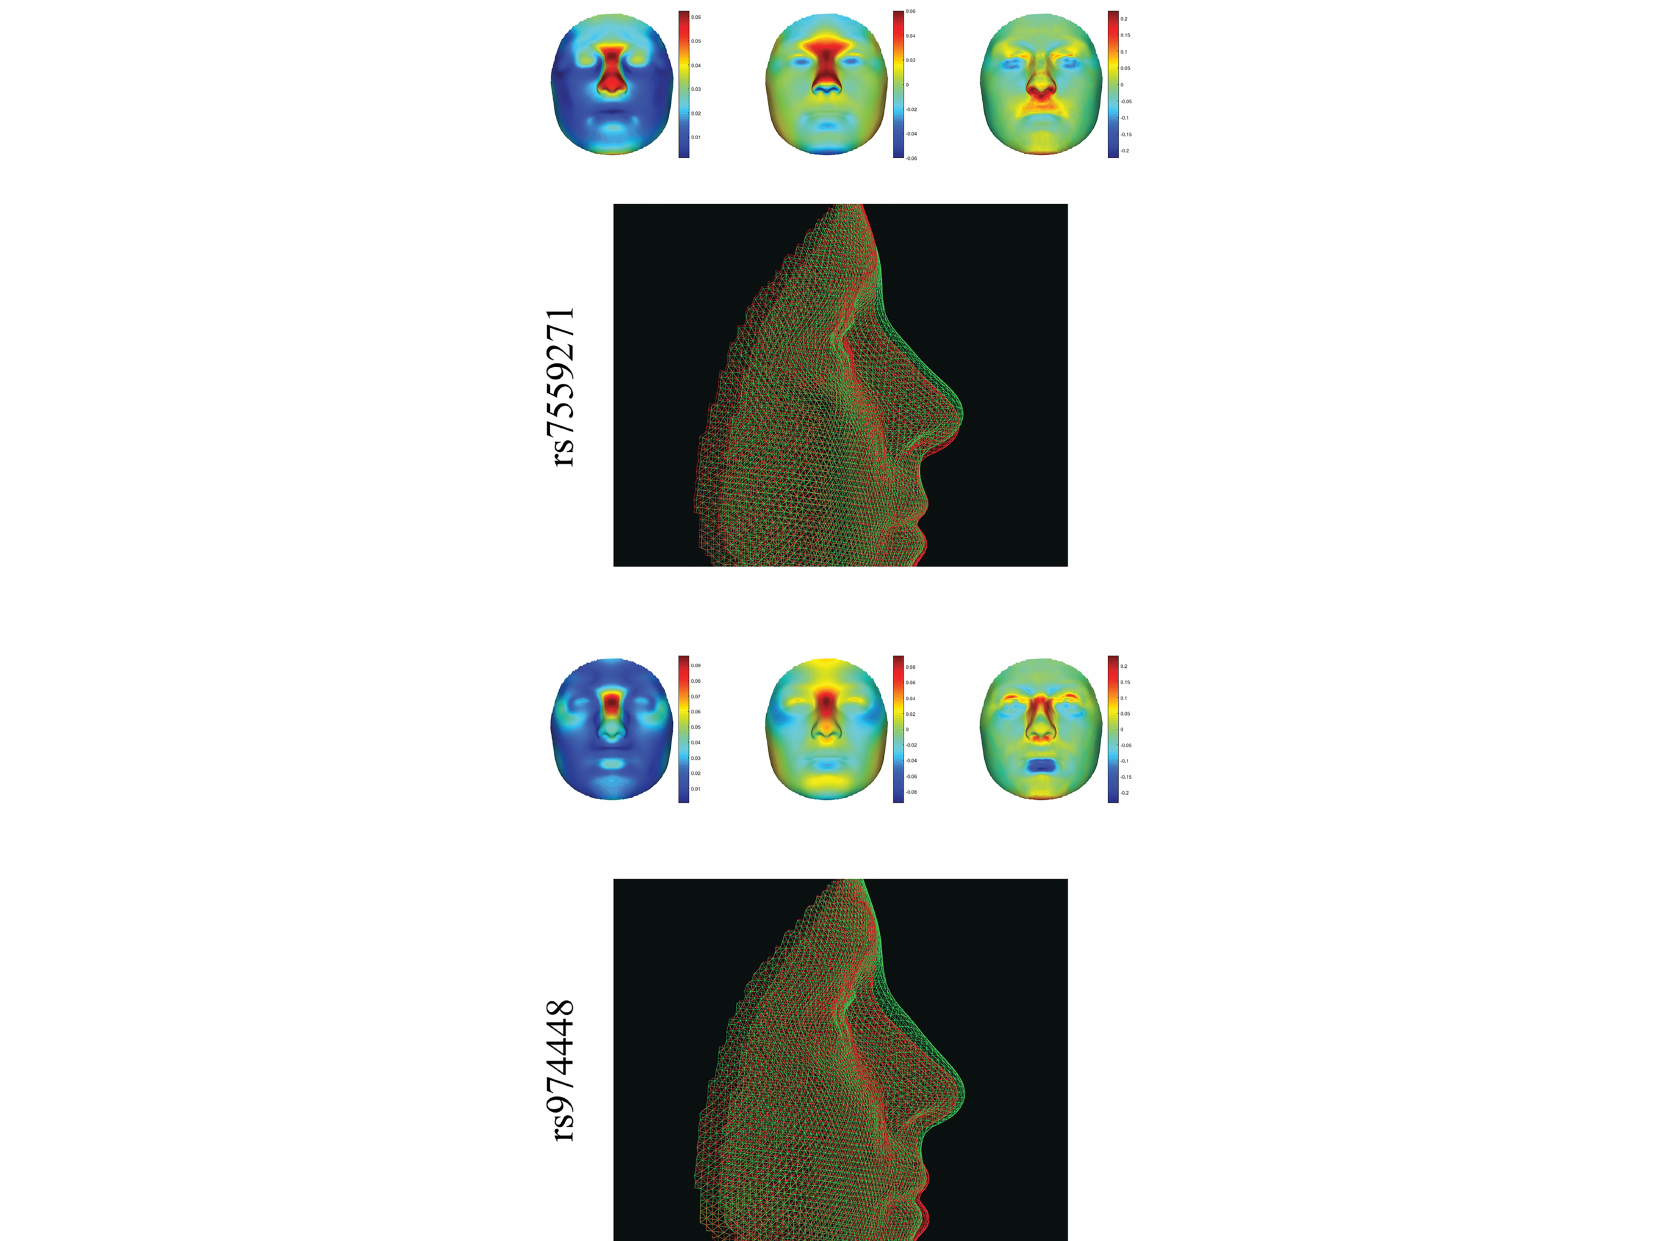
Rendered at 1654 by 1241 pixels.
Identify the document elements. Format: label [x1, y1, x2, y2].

picture [541, 4, 1136, 1241]
